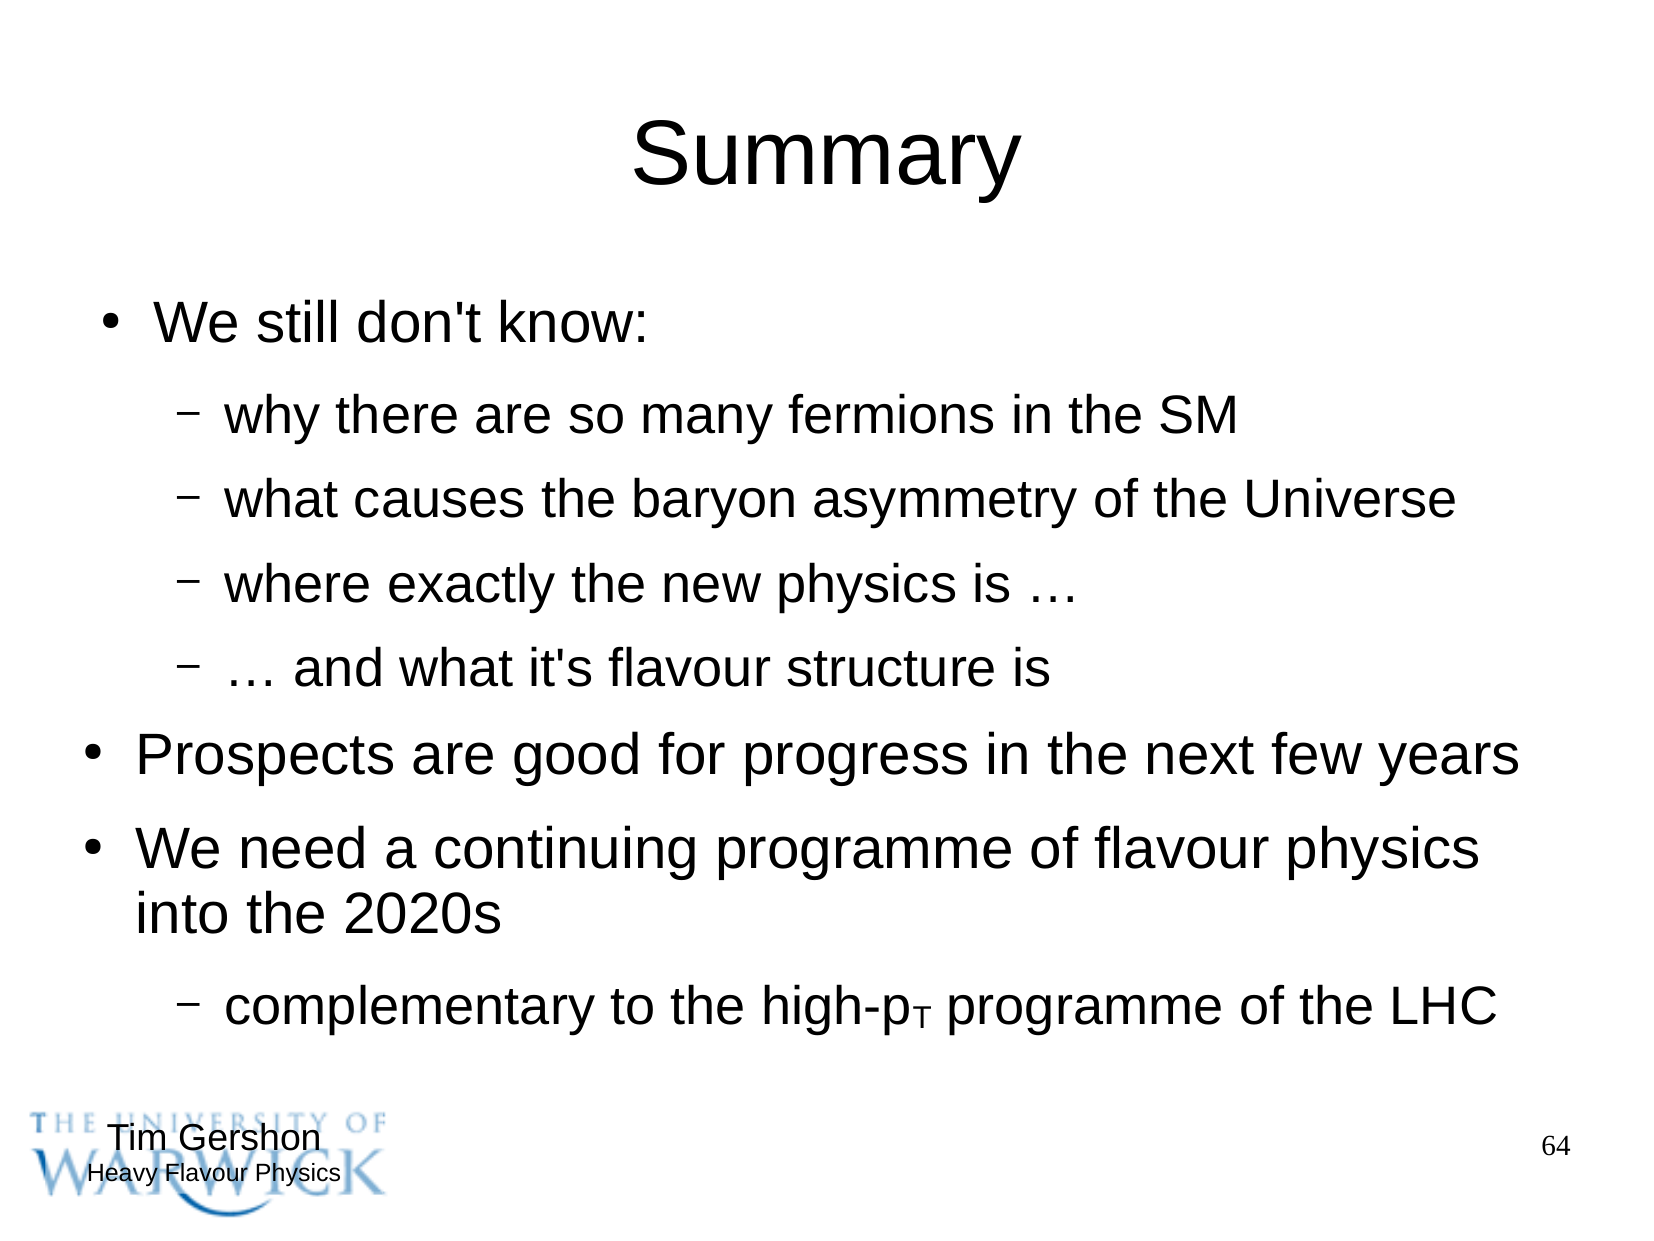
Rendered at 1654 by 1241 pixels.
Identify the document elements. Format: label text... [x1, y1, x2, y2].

text_box Tim Gershon Heavy Flavour Physics [45, 1108, 383, 1194]
picture [19, 1106, 406, 1232]
title Summary [82, 56, 1571, 250]
list We still don't know: why there are so many fermions in the SM what causes the baryon asymmetry of the Universe where exactly the new physics is … … and what it's flavour structure is Prospects are good for progress in the next few years We need a continuing programme of flavour physics into the 2020s complementary to the high-pT programme of the LHC [82, 290, 1571, 1125]
